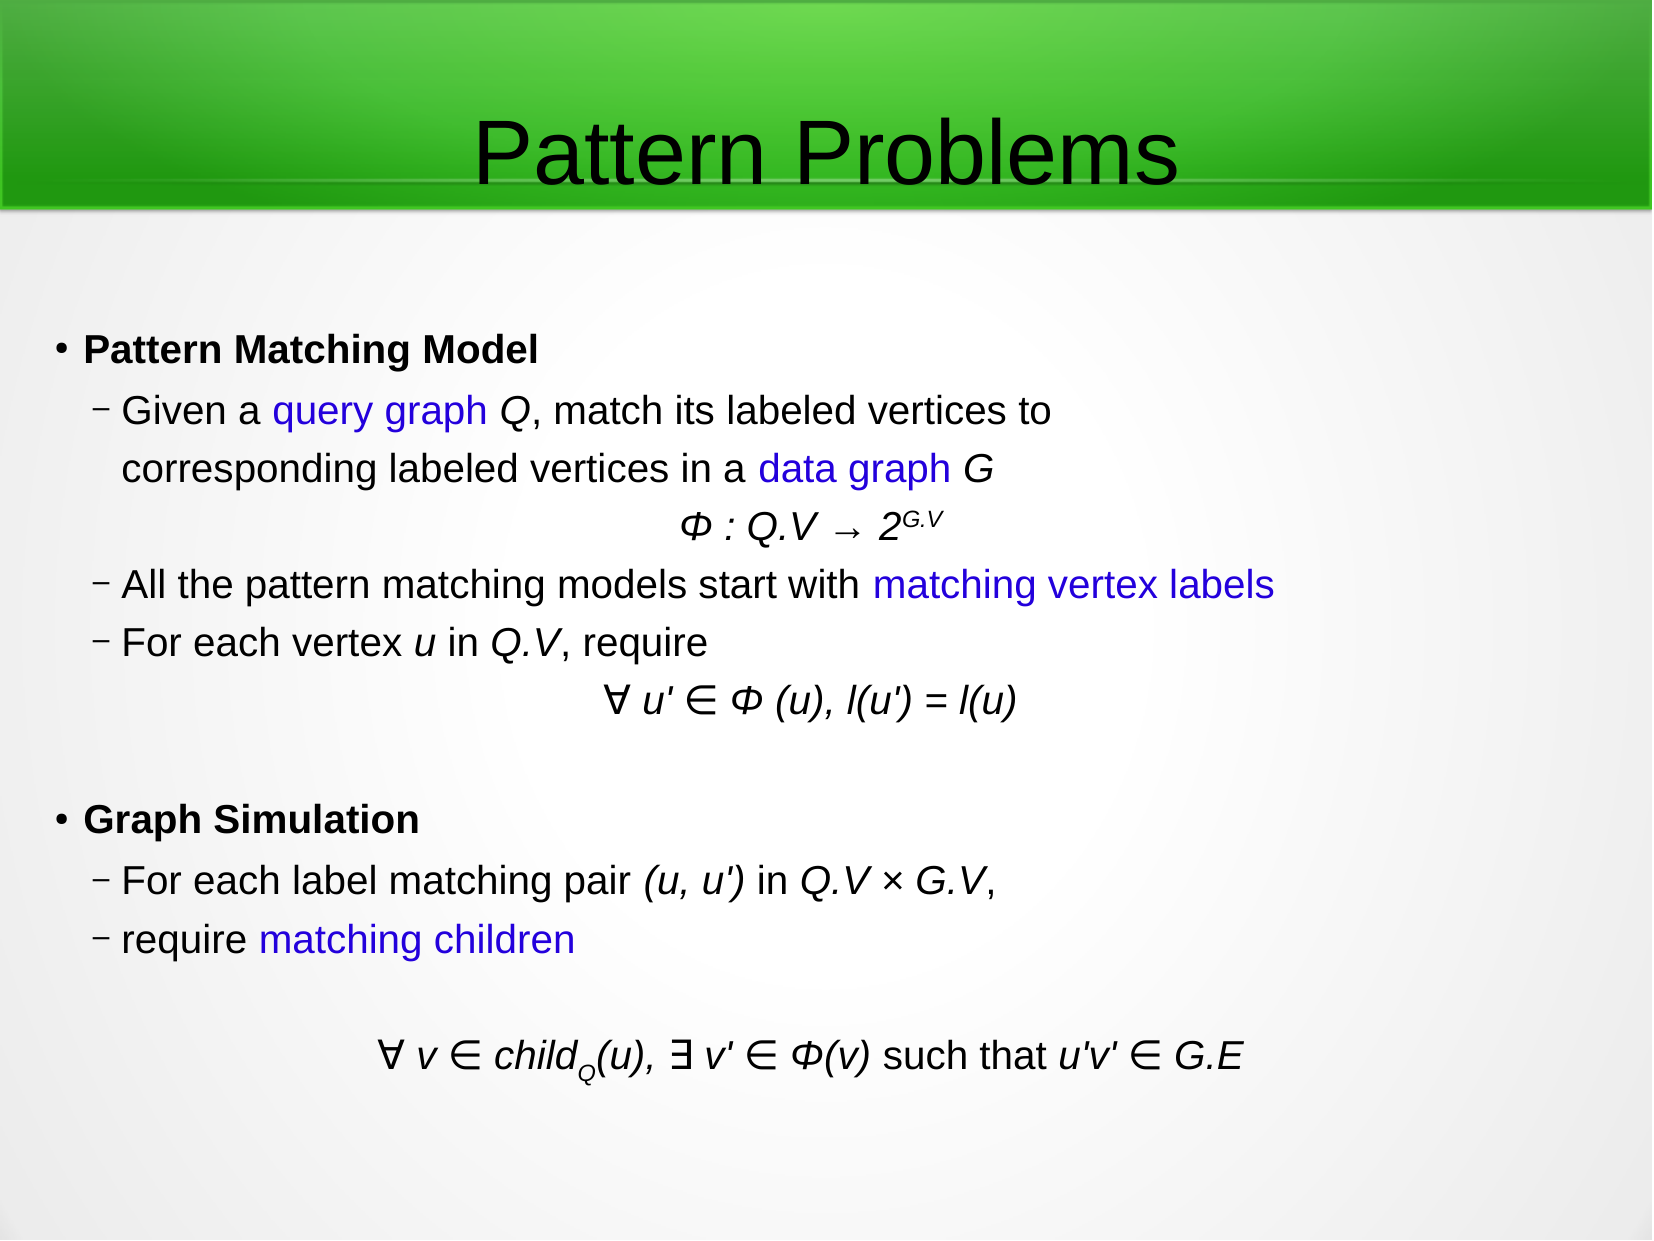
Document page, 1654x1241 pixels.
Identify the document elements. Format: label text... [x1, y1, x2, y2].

list Pattern Matching Model Given a query graph Q, match its labeled vertices to corresponding labeled vertices in a data graph G Φ : Q.V → 2G.V All the pattern matching models start with matching vertex labels For each vertex u in Q.V, require ∀ u' ∈ Φ (u), l(u') = l(u) Graph Simulation For each label matching pair (u, u') in Q.V × G.V, require matching children ∀ v ∈ childQ(u), ∃ v' ∈ Φ(v) such that u'v' ∈ G.E [45, 326, 1501, 1092]
title Pattern Problems [82, 49, 1571, 257]
